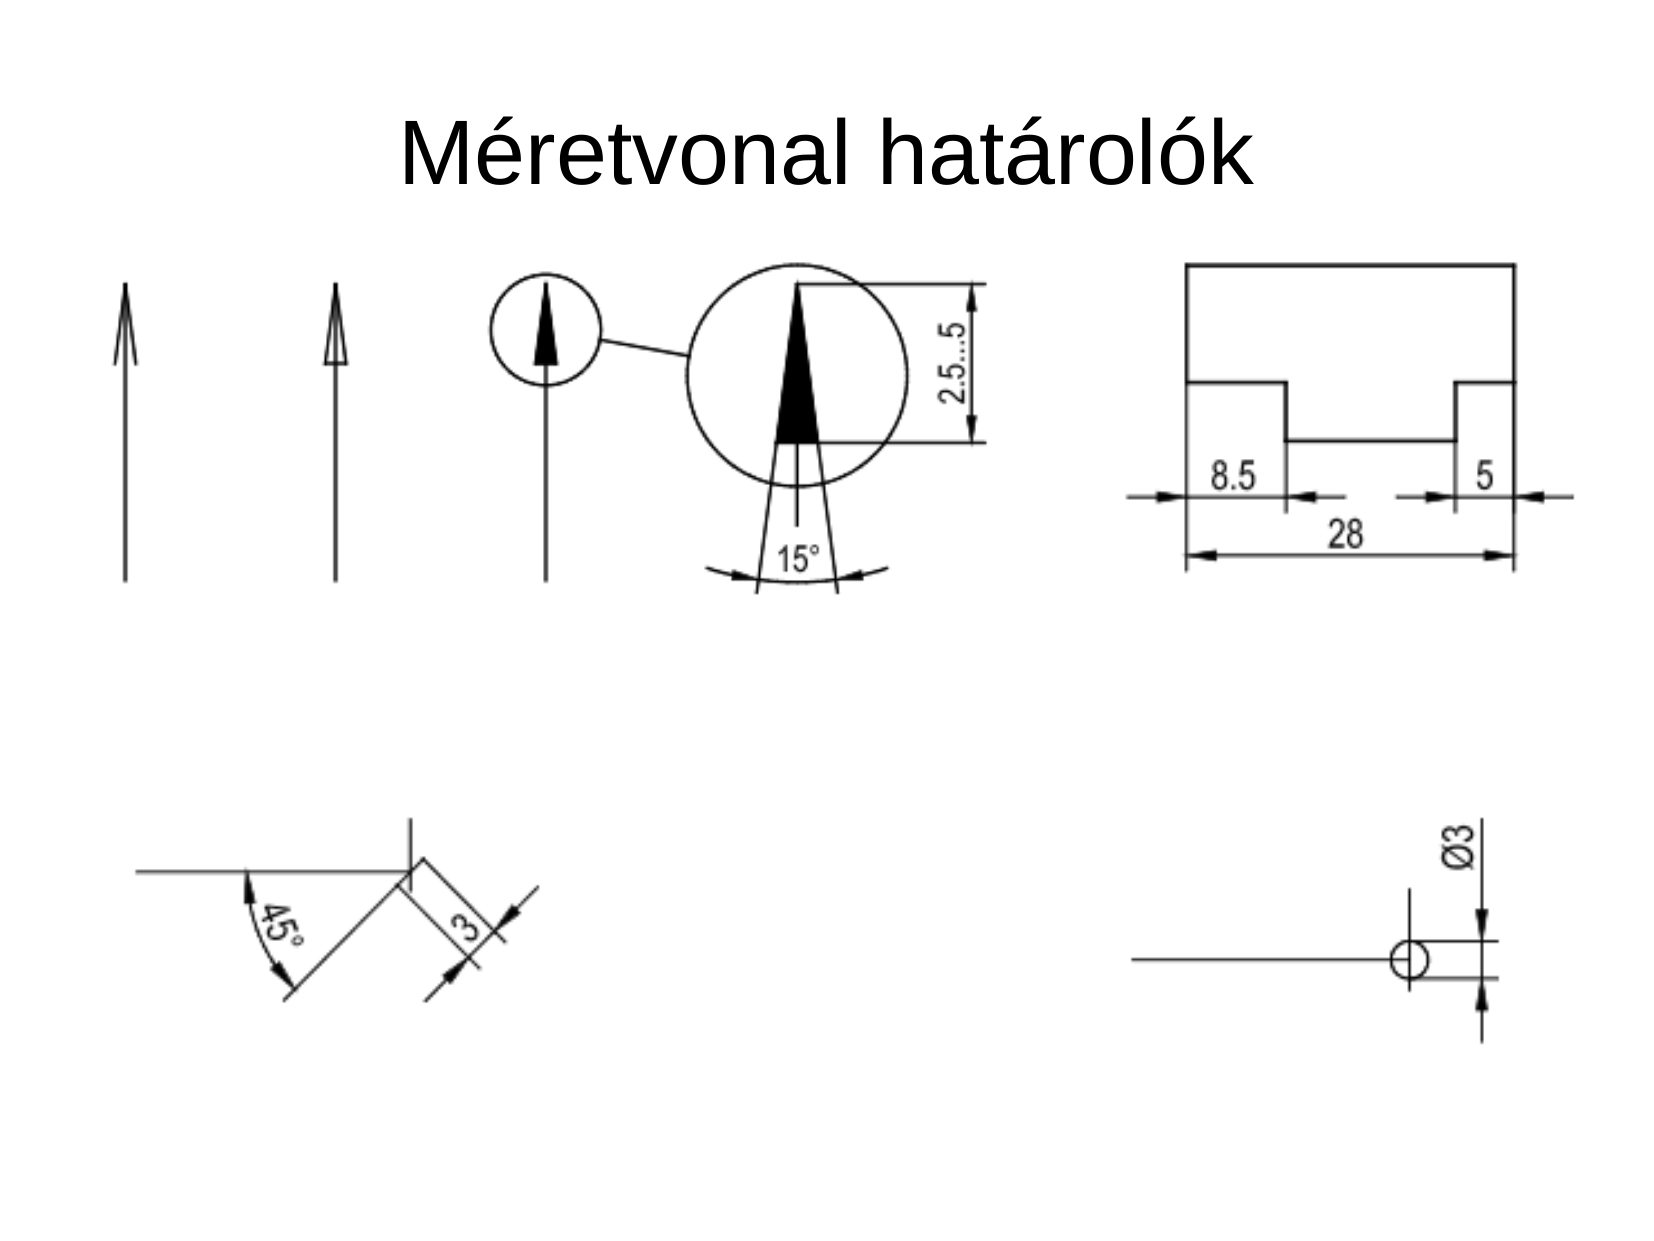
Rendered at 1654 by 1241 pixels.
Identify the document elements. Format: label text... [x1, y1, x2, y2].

title Méretvonal határolók [82, 49, 1571, 257]
picture [70, 232, 1014, 626]
picture [113, 684, 1528, 1099]
picture [1092, 234, 1604, 591]
